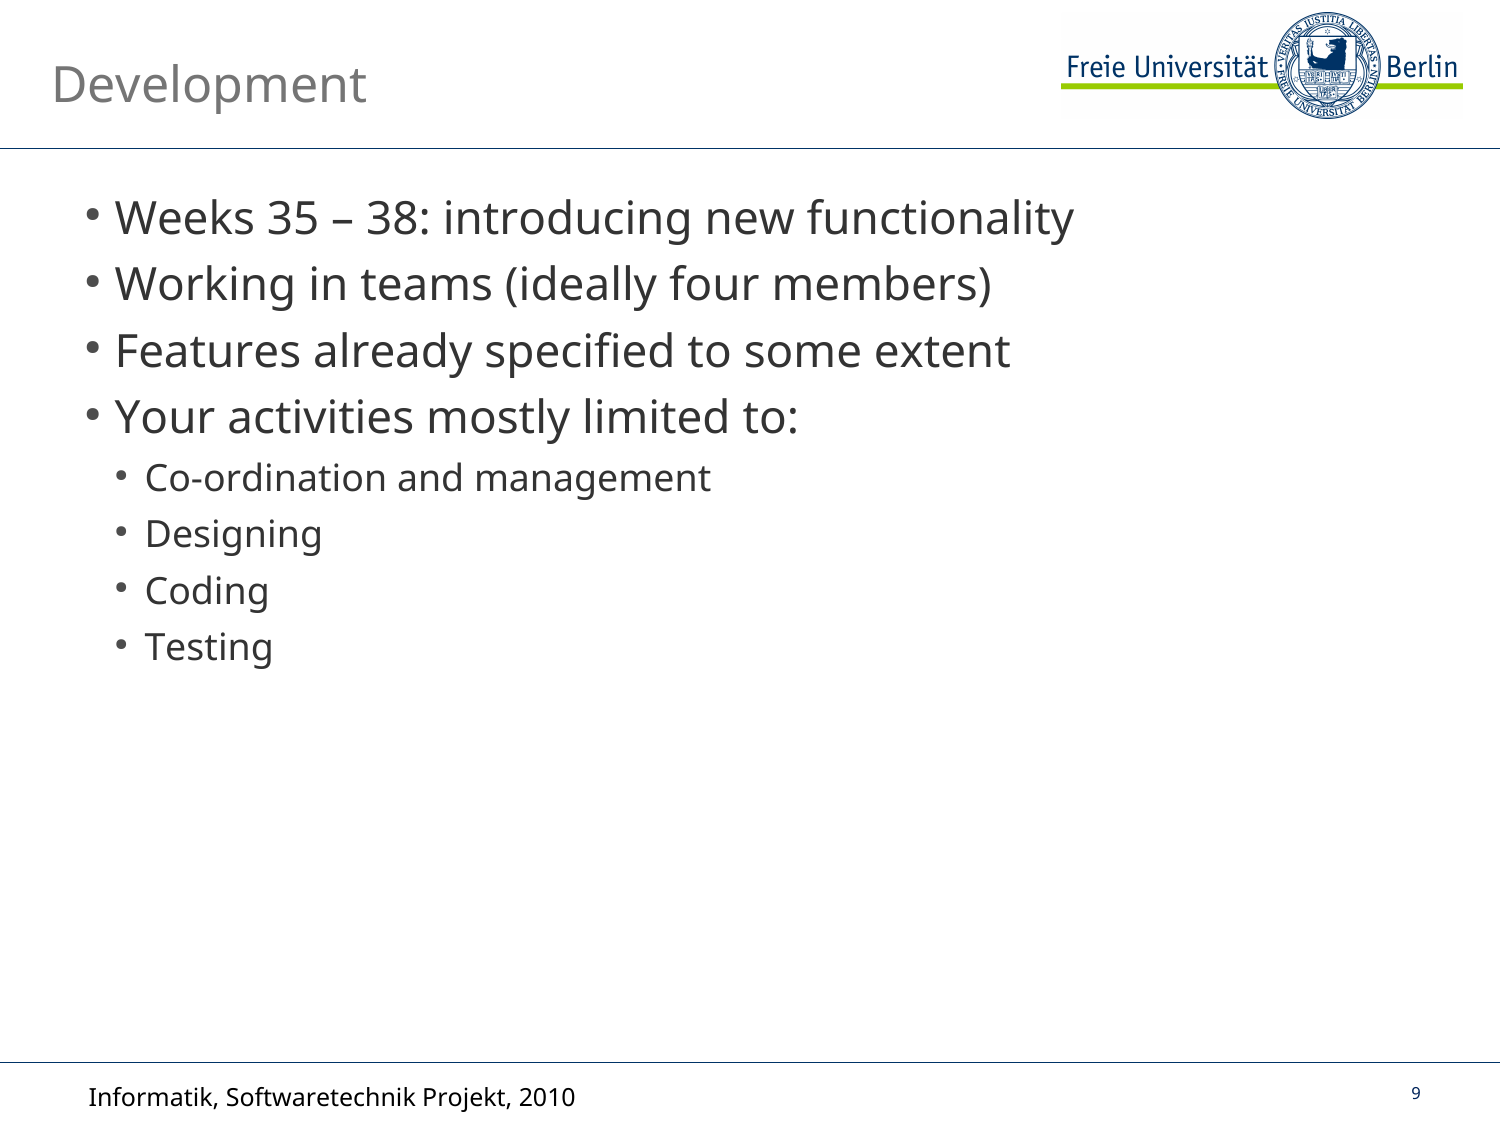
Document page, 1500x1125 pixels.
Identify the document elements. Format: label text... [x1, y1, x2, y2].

picture [1061, 12, 1463, 119]
title Development [51, 61, 1238, 113]
list Weeks 35 – 38: introducing new functionality Working in teams (ideally four members) Features already specified to some extent Your activities mostly limited to: Co-ordination and management Designing Coding Testing [54, 187, 1426, 931]
